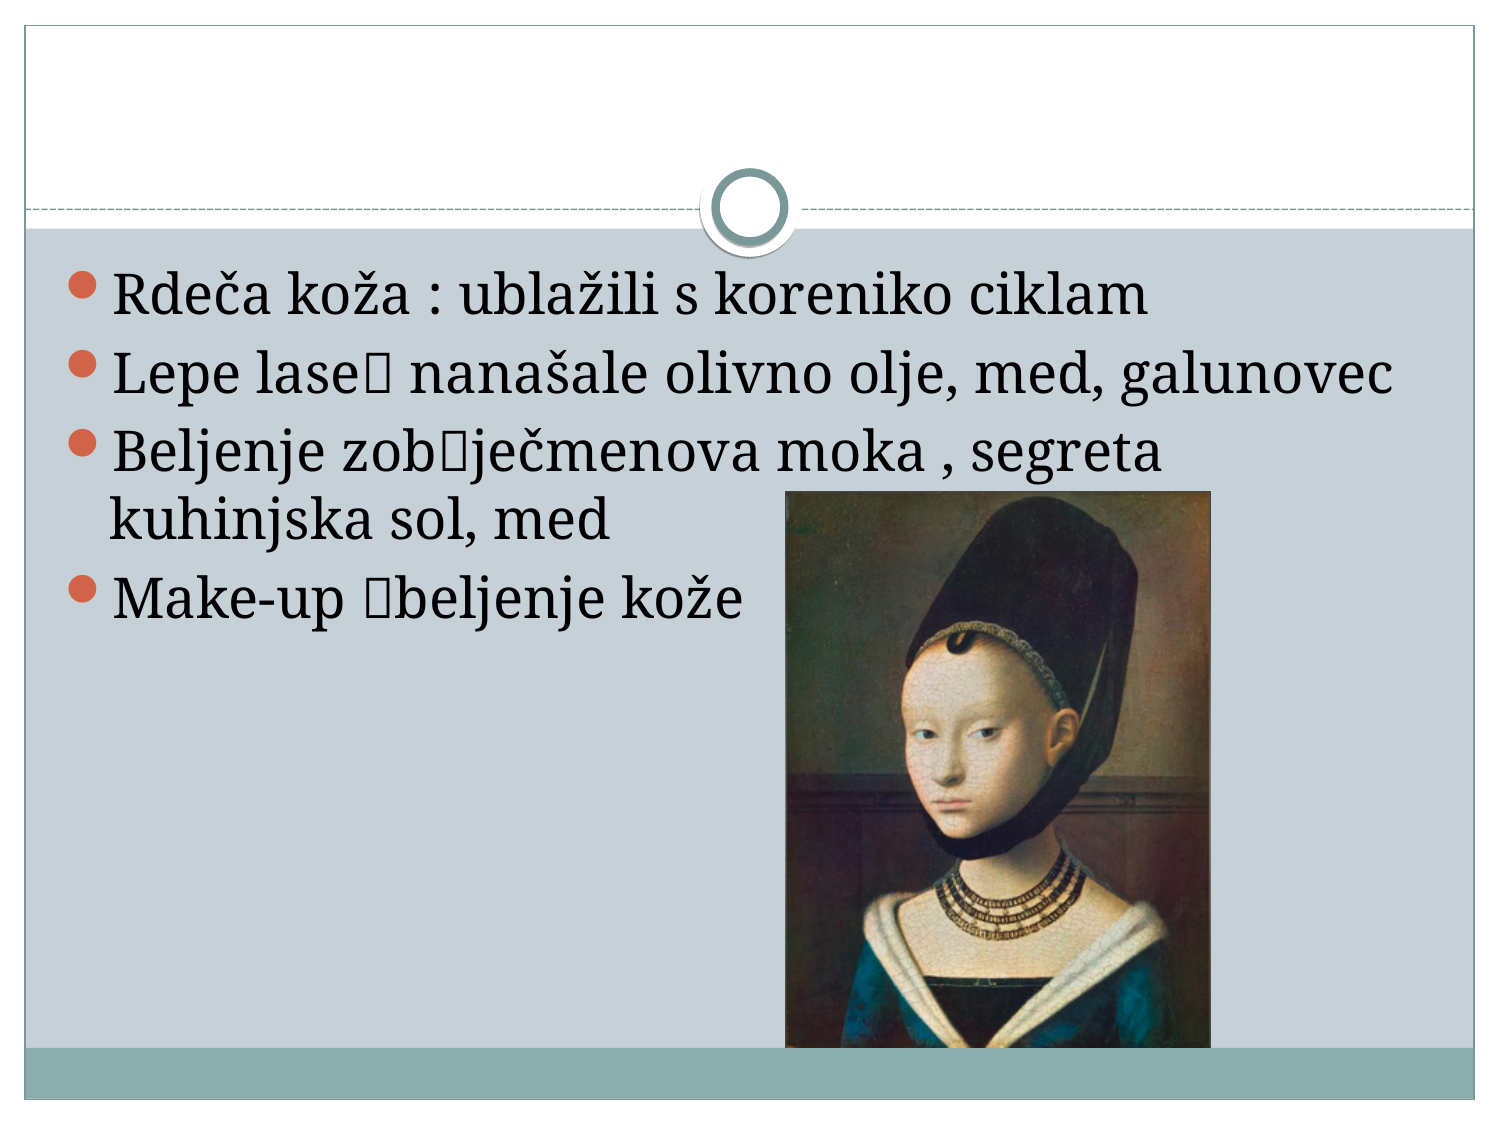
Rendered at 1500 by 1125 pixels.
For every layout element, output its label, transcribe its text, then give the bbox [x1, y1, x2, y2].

list Rdeča koža : ublažili s koreniko ciklam Lepe lase nanašale olivno olje, med, galunovec Beljenje zobječmenova moka , segreta kuhinjska sol, med Make-up beljenje kože [49, 250, 1445, 1001]
picture [785, 491, 1211, 1048]
